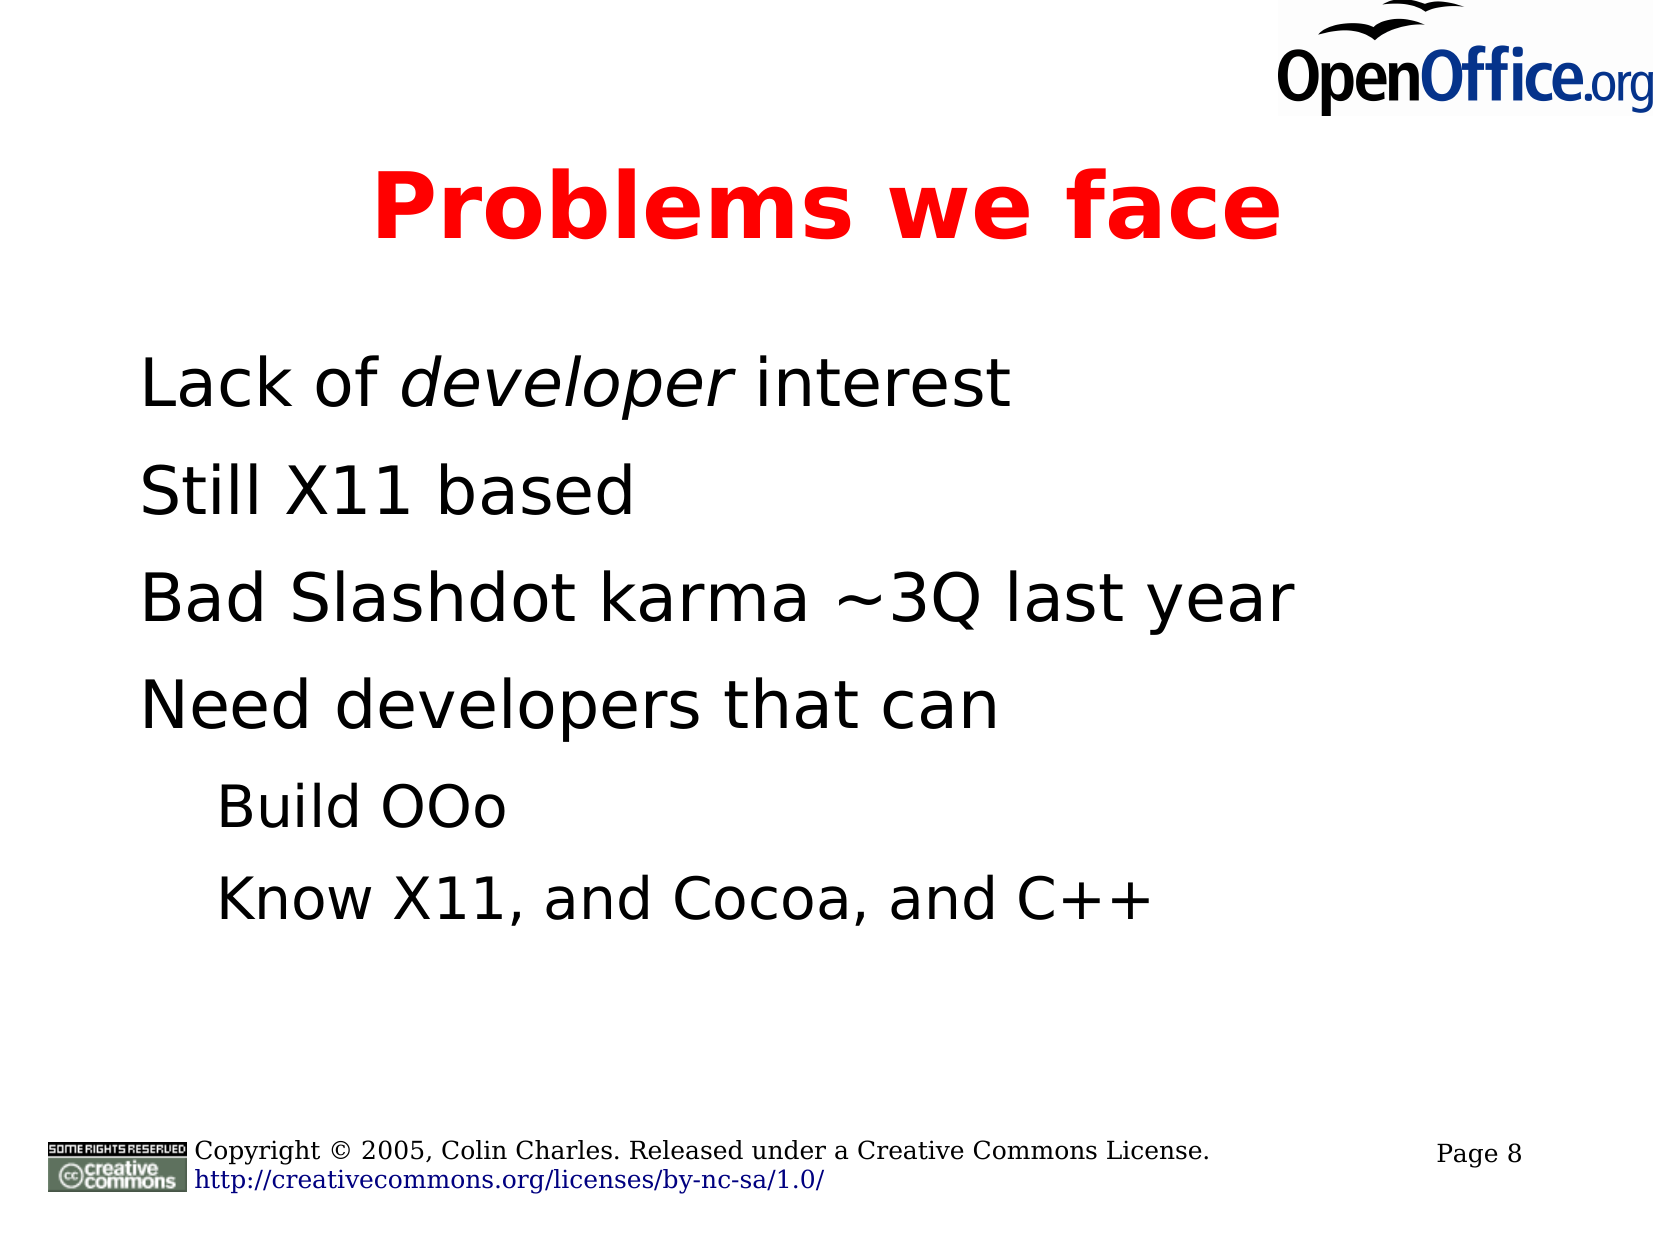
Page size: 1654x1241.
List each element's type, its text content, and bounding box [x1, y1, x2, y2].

picture [1278, 0, 1653, 116]
list Lack of developer interest Still X11 based Bad Slashdot karma ~3Q last year Need developers that can Build OOo Know X11, and Cocoa, and C++ [121, 344, 1534, 1127]
picture [48, 1142, 187, 1192]
title Problems we face [121, 102, 1534, 311]
